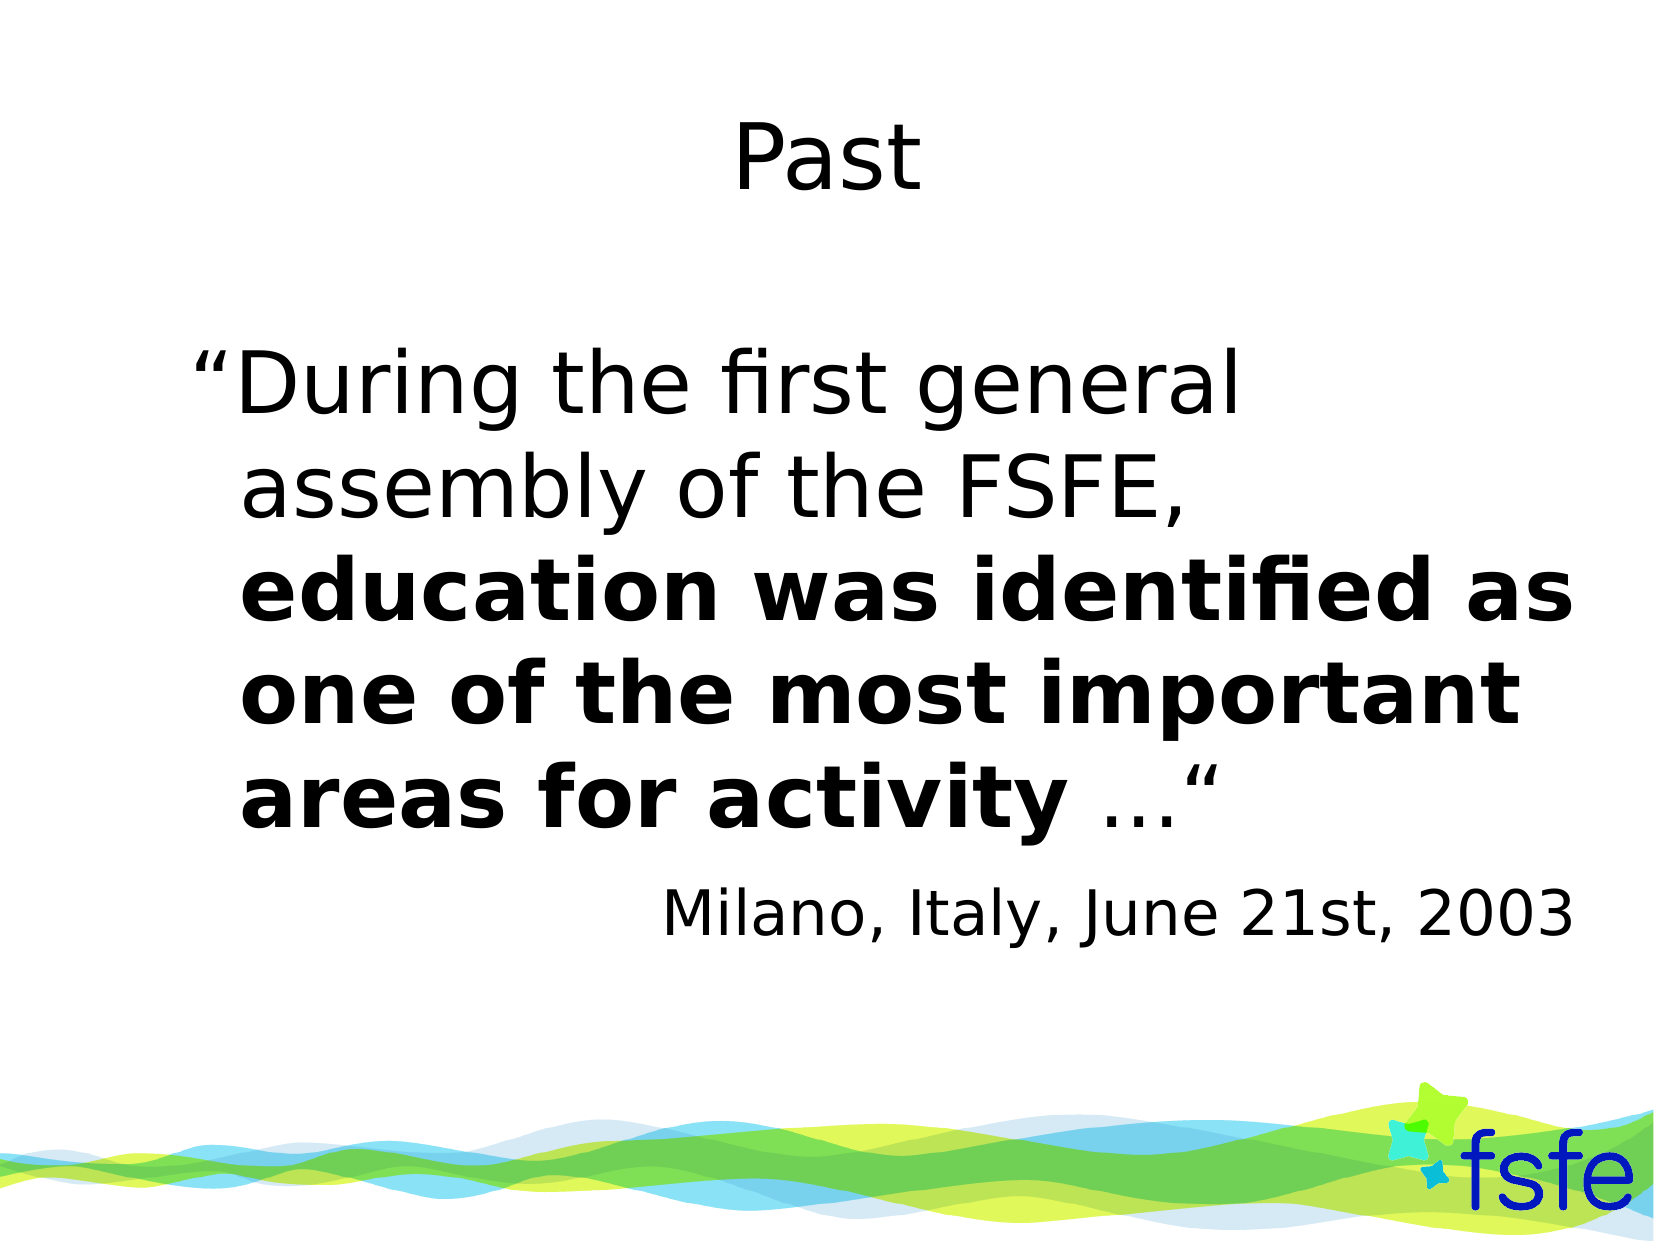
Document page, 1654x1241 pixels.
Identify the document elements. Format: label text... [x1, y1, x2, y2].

title Past [82, 49, 1571, 257]
text_box [565, 1129, 1090, 1216]
text_box [82, 1129, 468, 1216]
list “During the first general assembly of the FSFE, education was identified as one of the most important areas for activity ...“ Milano, Italy, June 21st, 2003 [106, 224, 1595, 979]
picture [0, 1081, 1654, 1241]
